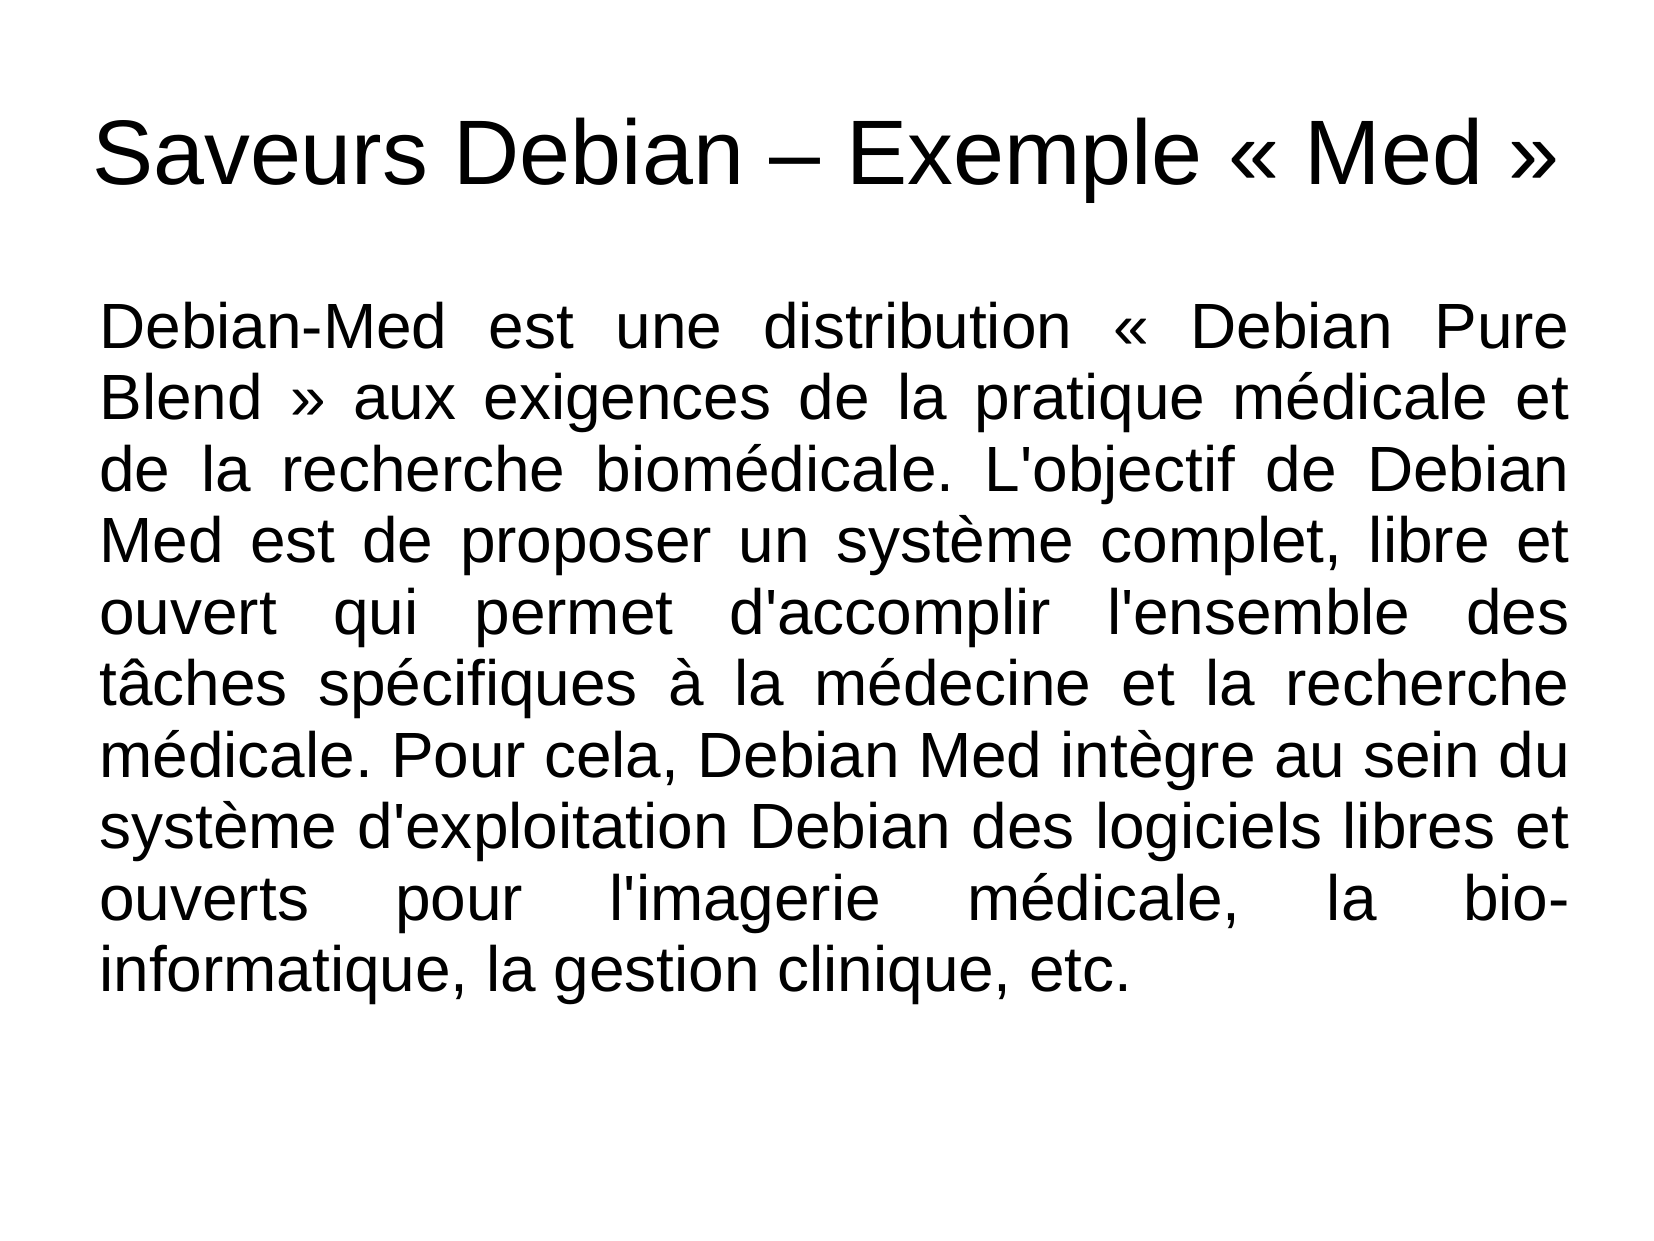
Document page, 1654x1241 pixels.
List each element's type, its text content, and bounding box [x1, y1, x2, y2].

list Debian-Med est une distribution « Debian Pure Blend » aux exigences de la pratique médicale et de la recherche biomédicale. L'objectif de Debian Med est de proposer un système complet, libre et ouvert qui permet d'accomplir l'ensemble des tâches spécifiques à la médecine et la recherche médicale. Pour cela, Debian Med intègre au sein du système d'exploitation Debian des logiciels libres et ouverts pour l'imagerie médicale, la bio-informatique, la gestion clinique, etc. [82, 290, 1571, 1010]
title Saveurs Debian – Exemple « Med » [82, 49, 1571, 257]
